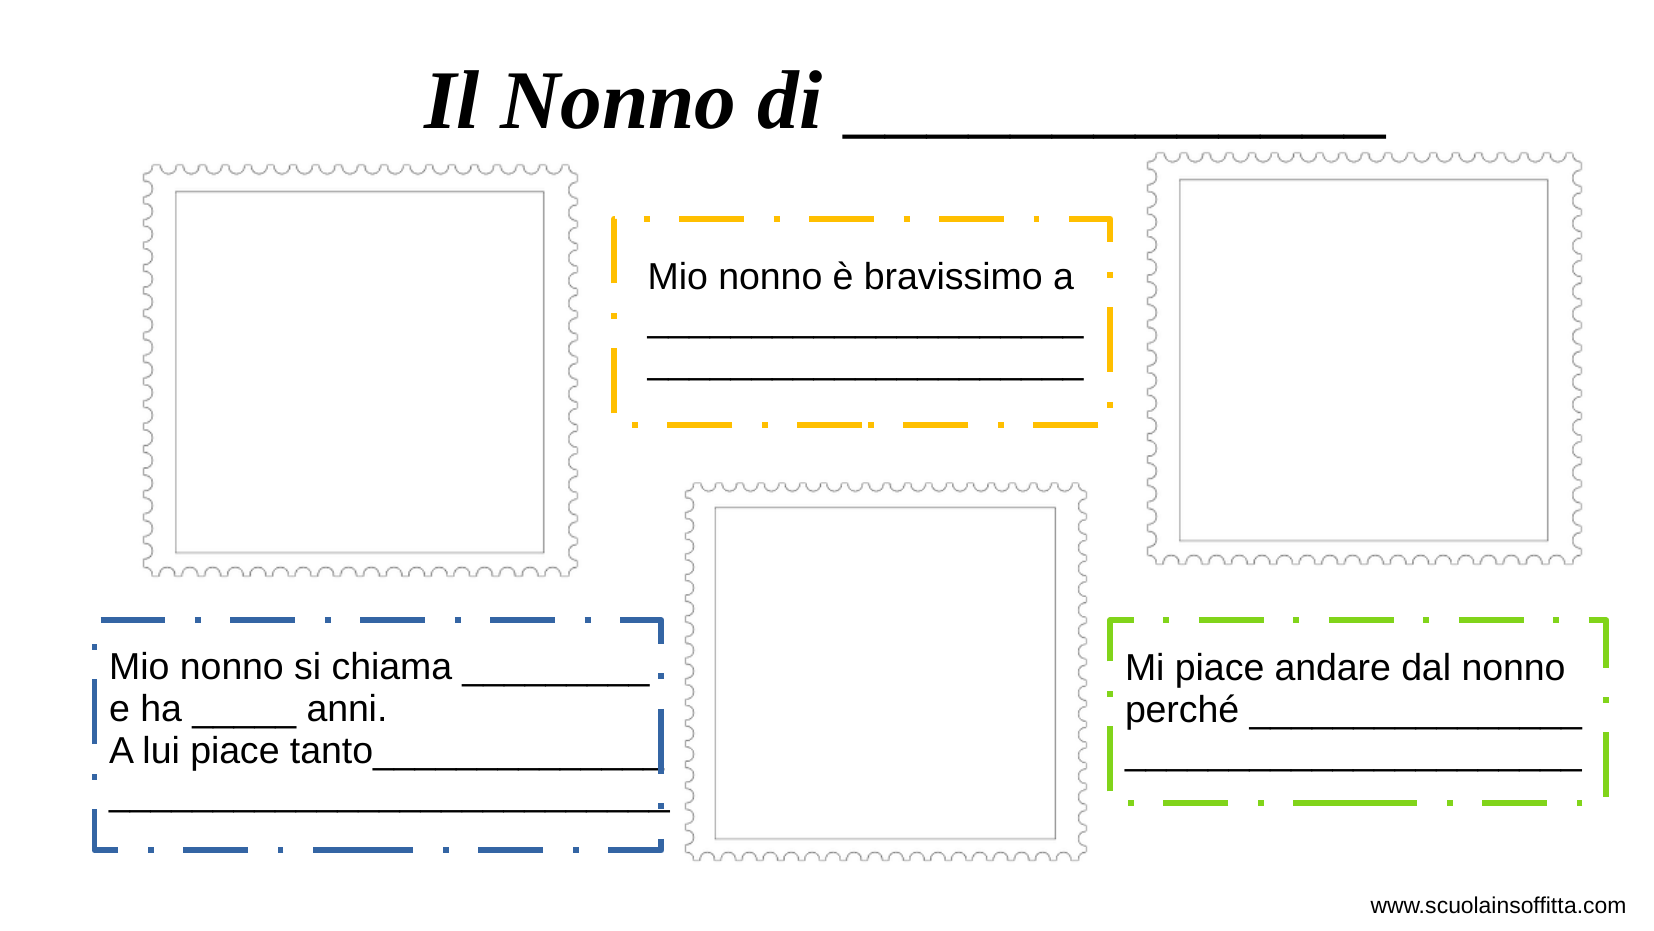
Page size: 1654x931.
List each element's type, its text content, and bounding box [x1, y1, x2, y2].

text_box Mi piace andare dal nonno perché ________________ ______________________ [1110, 638, 1597, 780]
picture [672, 472, 1099, 875]
text_box Mio nonno è bravissimo a _____________________ _____________________ [633, 248, 1099, 389]
picture [129, 153, 591, 591]
text_box Mio nonno si chiama _________ e ha _____ anni. A lui piace tanto______________ ___________________________ [94, 637, 672, 821]
text_box www.scuolainsoffitta.com [1355, 885, 1642, 927]
text_box Il Nonno di _____________ [409, 47, 1501, 166]
picture [1133, 141, 1595, 579]
